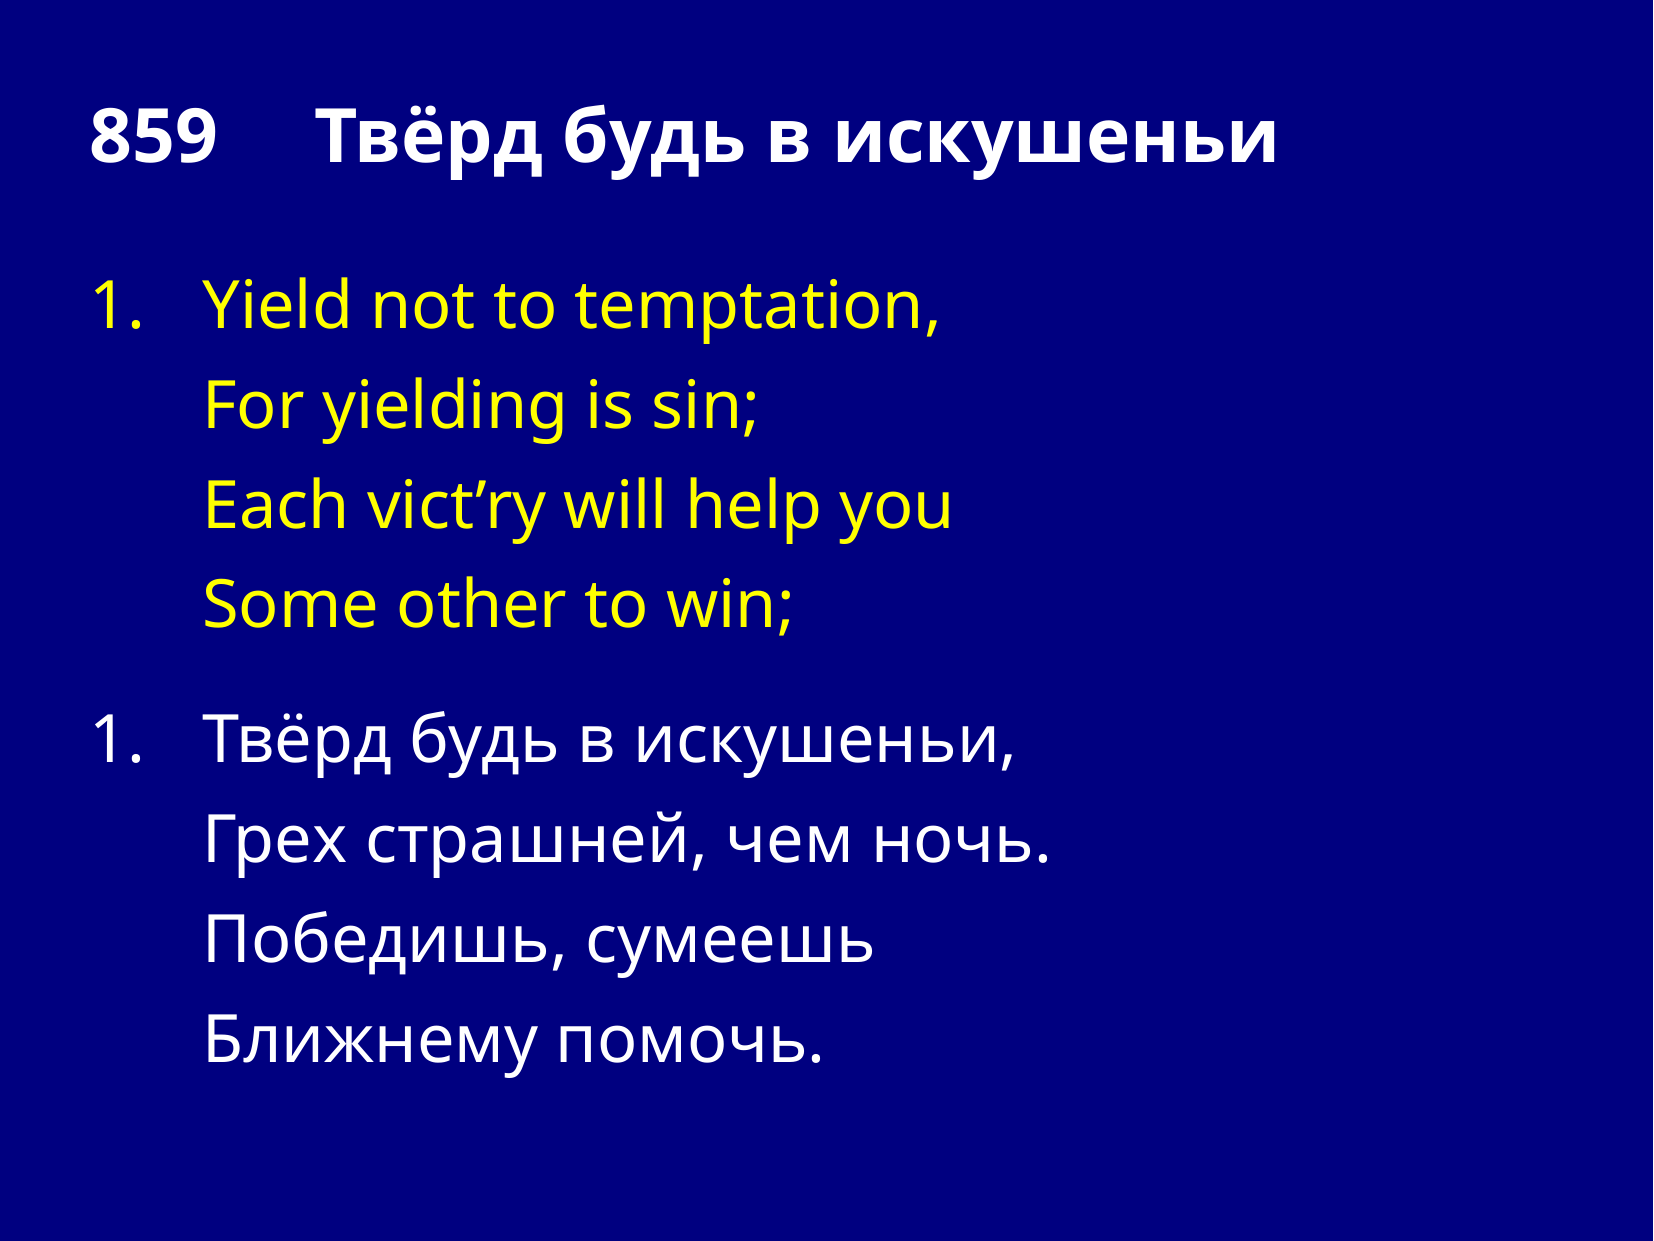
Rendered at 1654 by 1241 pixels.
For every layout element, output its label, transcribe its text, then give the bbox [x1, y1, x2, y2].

text_box 1. Yield not to temptation, For yielding is sin; Each vict’ry will help you Some other to win; [75, 188, 1576, 638]
text_box 1. Твёрд будь в искушеньи, Грех страшней, чем ночь. Победишь, сумеешь Ближнему помочь. [75, 675, 1576, 1163]
text_box 859 Твёрд будь в искушеньи [75, 75, 1576, 188]
